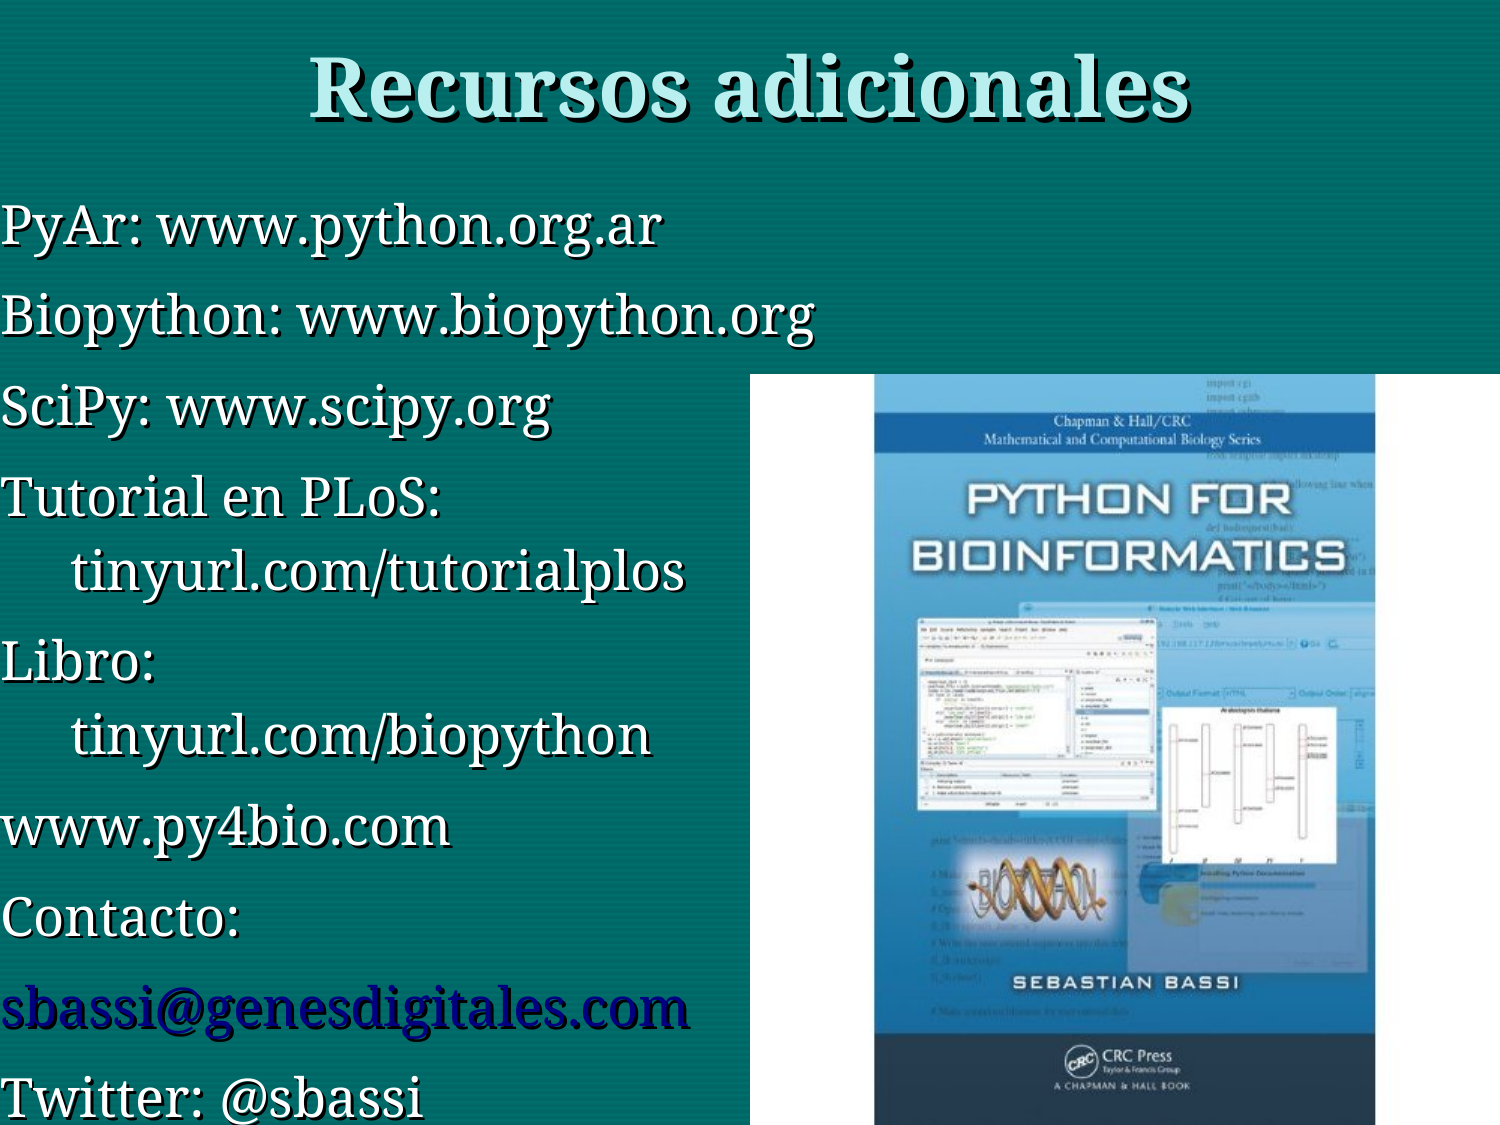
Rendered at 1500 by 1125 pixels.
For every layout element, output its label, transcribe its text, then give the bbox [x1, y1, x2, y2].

picture [23, 1013, 30, 1023]
picture [240, 1094, 250, 1110]
list PyAr: www.python.org.ar Biopython: www.biopython.org SciPy: www.scipy.org Tutorial en PLoS: tinyurl.com/tutorialplos Libro: tinyurl.com/biopython www.py4bio.com Contacto: sbassi@genesdigitales.com Twitter: @sbassi [0, 186, 1426, 1013]
picture [192, 1014, 200, 1022]
picture [380, 1013, 389, 1024]
picture [397, 1013, 409, 1027]
picture [618, 1013, 630, 1024]
picture [38, 1013, 49, 1023]
title Recursos adicionales [75, 21, 1426, 150]
picture [68, 1014, 77, 1023]
picture [0, 0, 1500, 1125]
picture [361, 1013, 372, 1023]
picture [133, 1013, 143, 1024]
picture [494, 1013, 503, 1023]
picture [213, 1029, 226, 1036]
picture [410, 1029, 423, 1036]
picture [477, 1014, 486, 1023]
